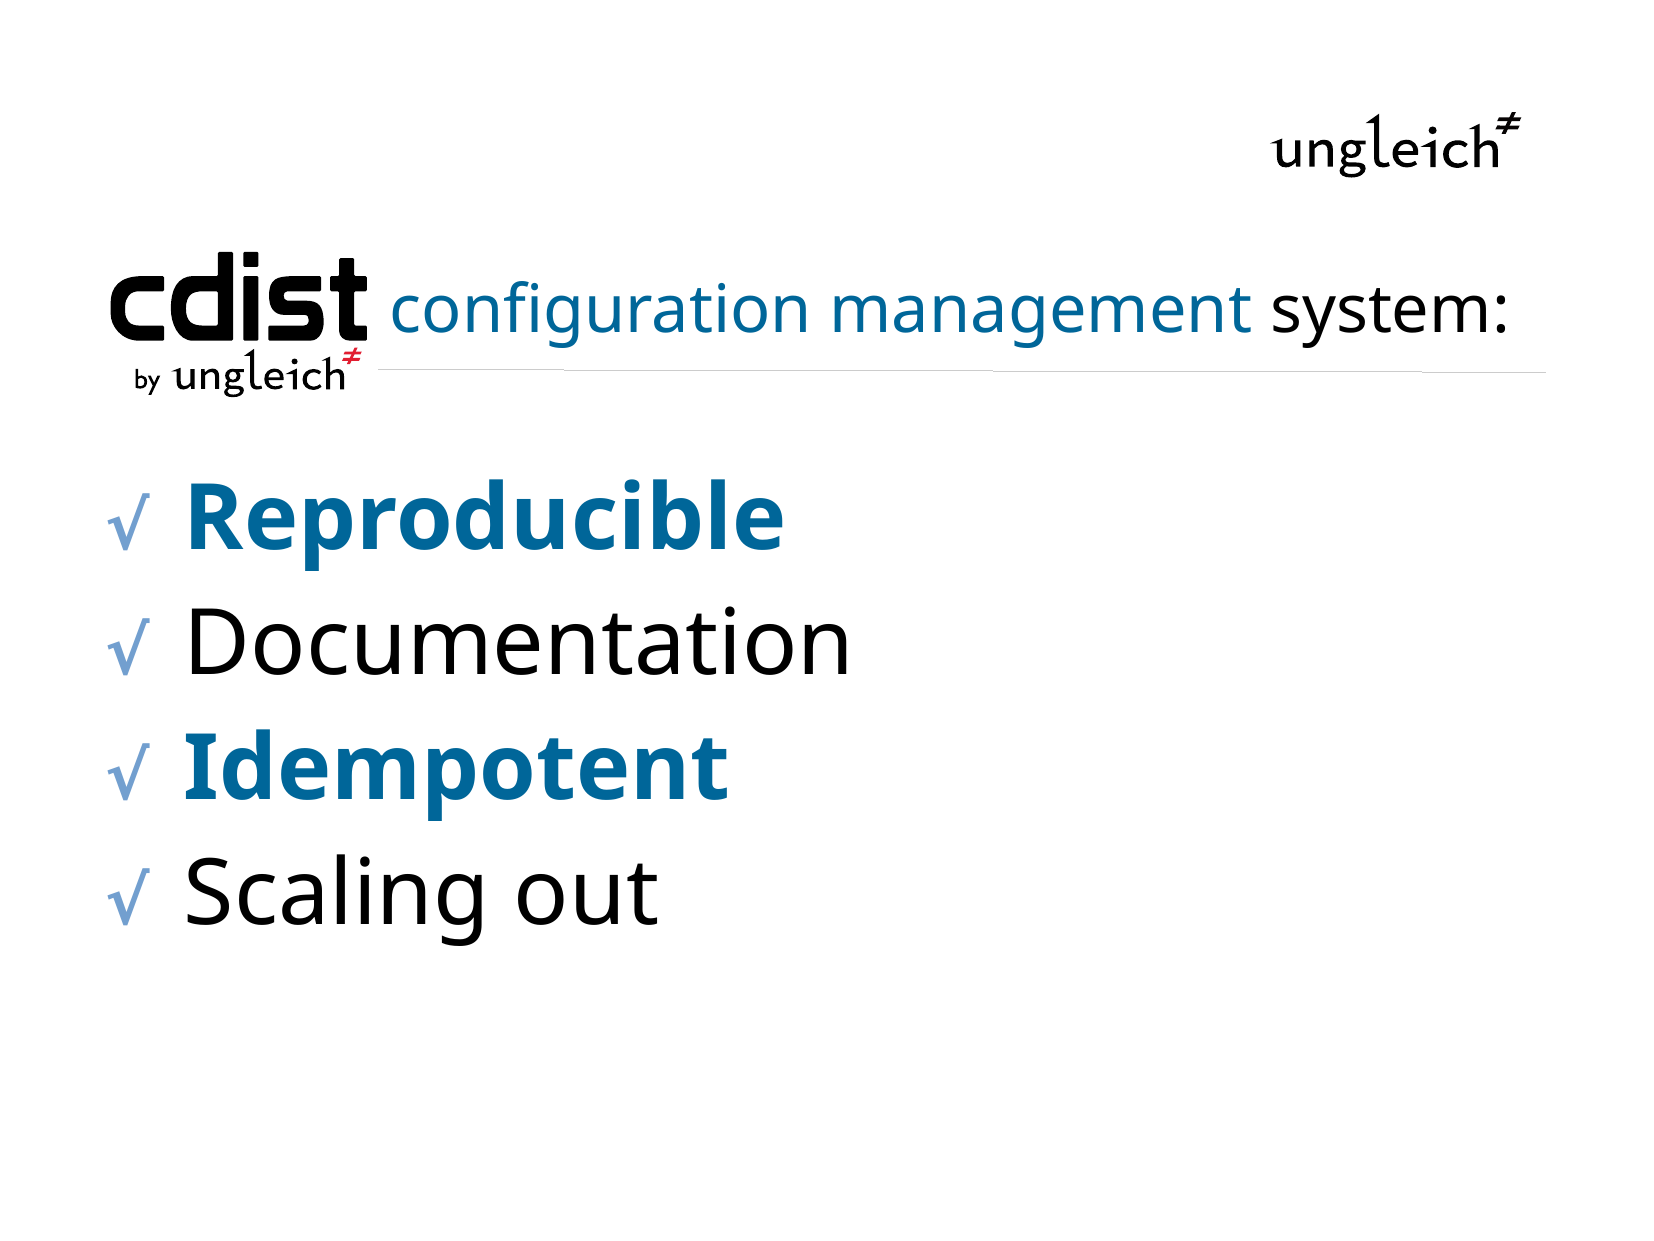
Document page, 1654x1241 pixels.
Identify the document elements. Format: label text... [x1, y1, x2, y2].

text_box √ Reproducible √ Documentation √ Idempotent √ Scaling out [105, 341, 1561, 1062]
title configuration management system: [389, 202, 1654, 411]
picture [105, 217, 379, 410]
